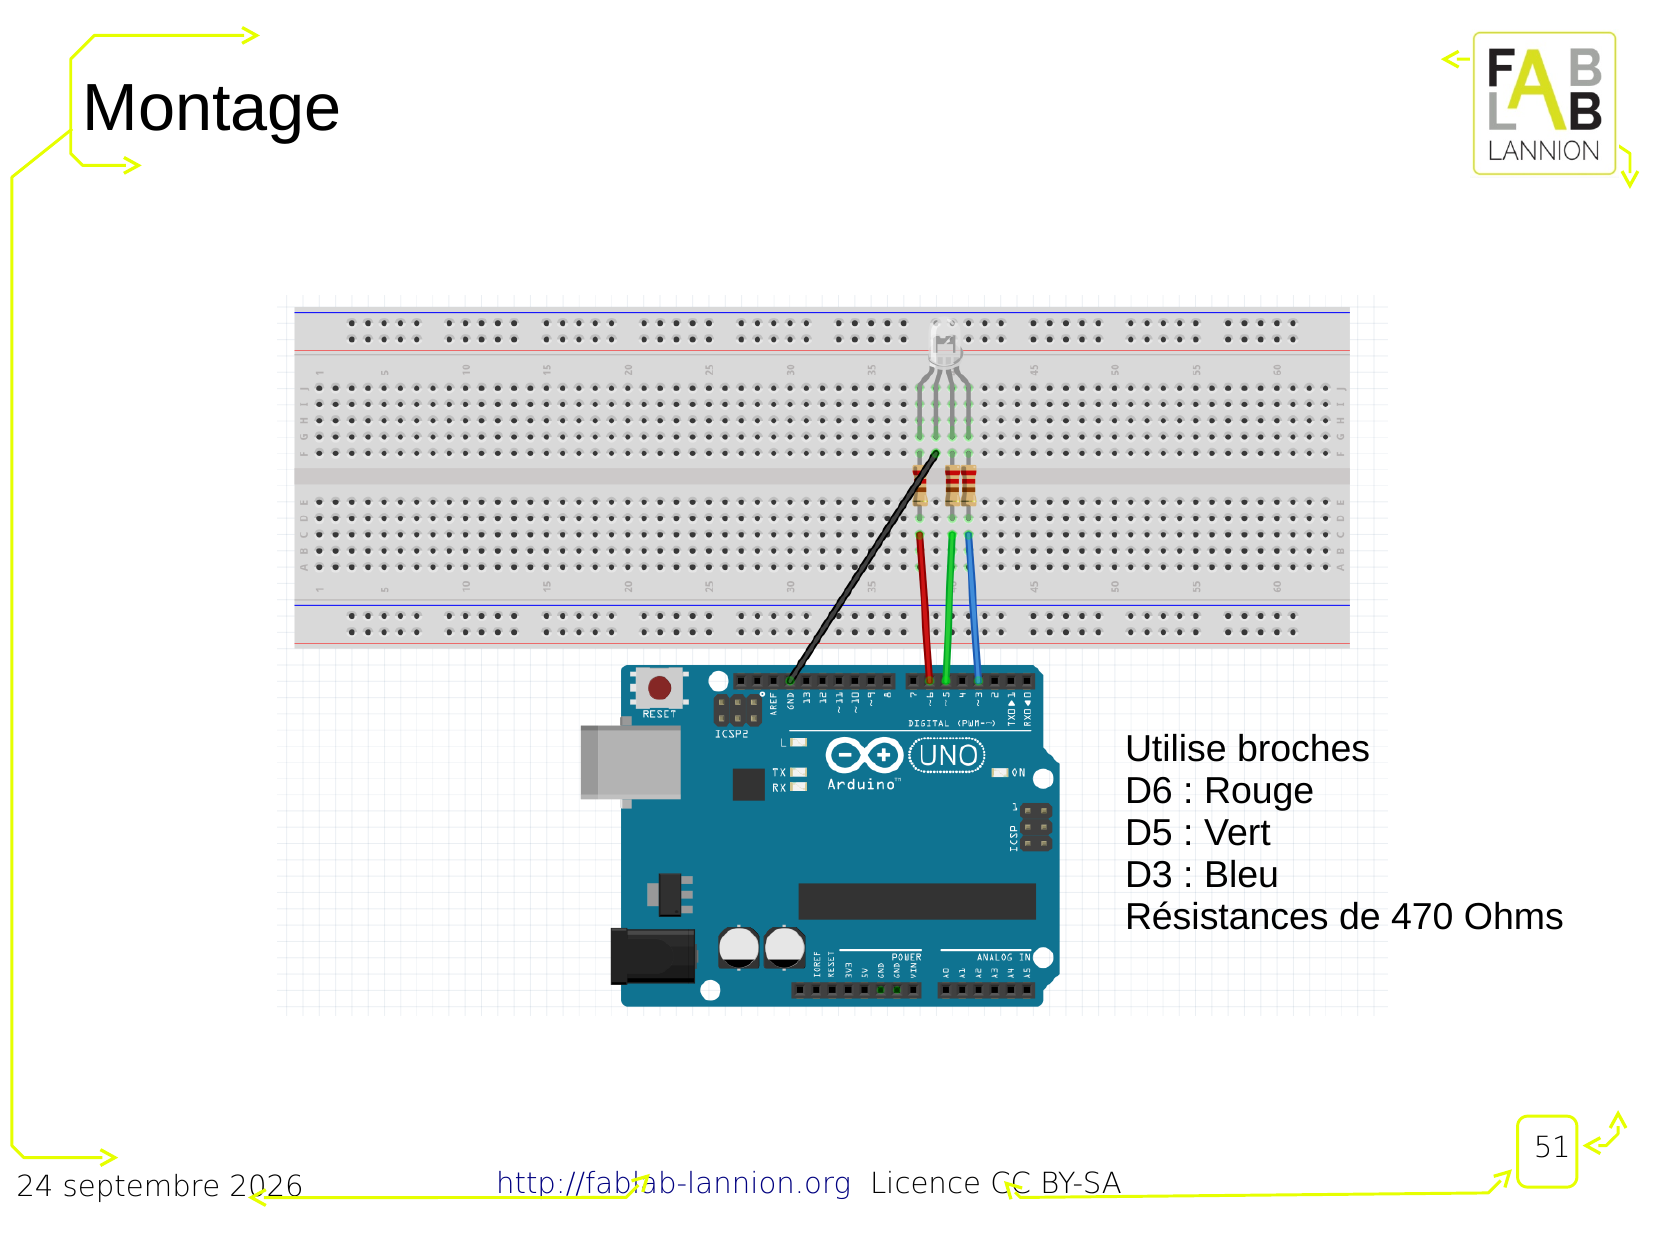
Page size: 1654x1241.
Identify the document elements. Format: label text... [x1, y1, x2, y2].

title Montage [82, 49, 1441, 166]
text_box Utilise broches D6 : Rouge D5 : Vert D3 : Bleu Résistances de 470 Ohms [1110, 720, 1579, 946]
picture [1470, 29, 1619, 178]
picture [277, 295, 1388, 1016]
